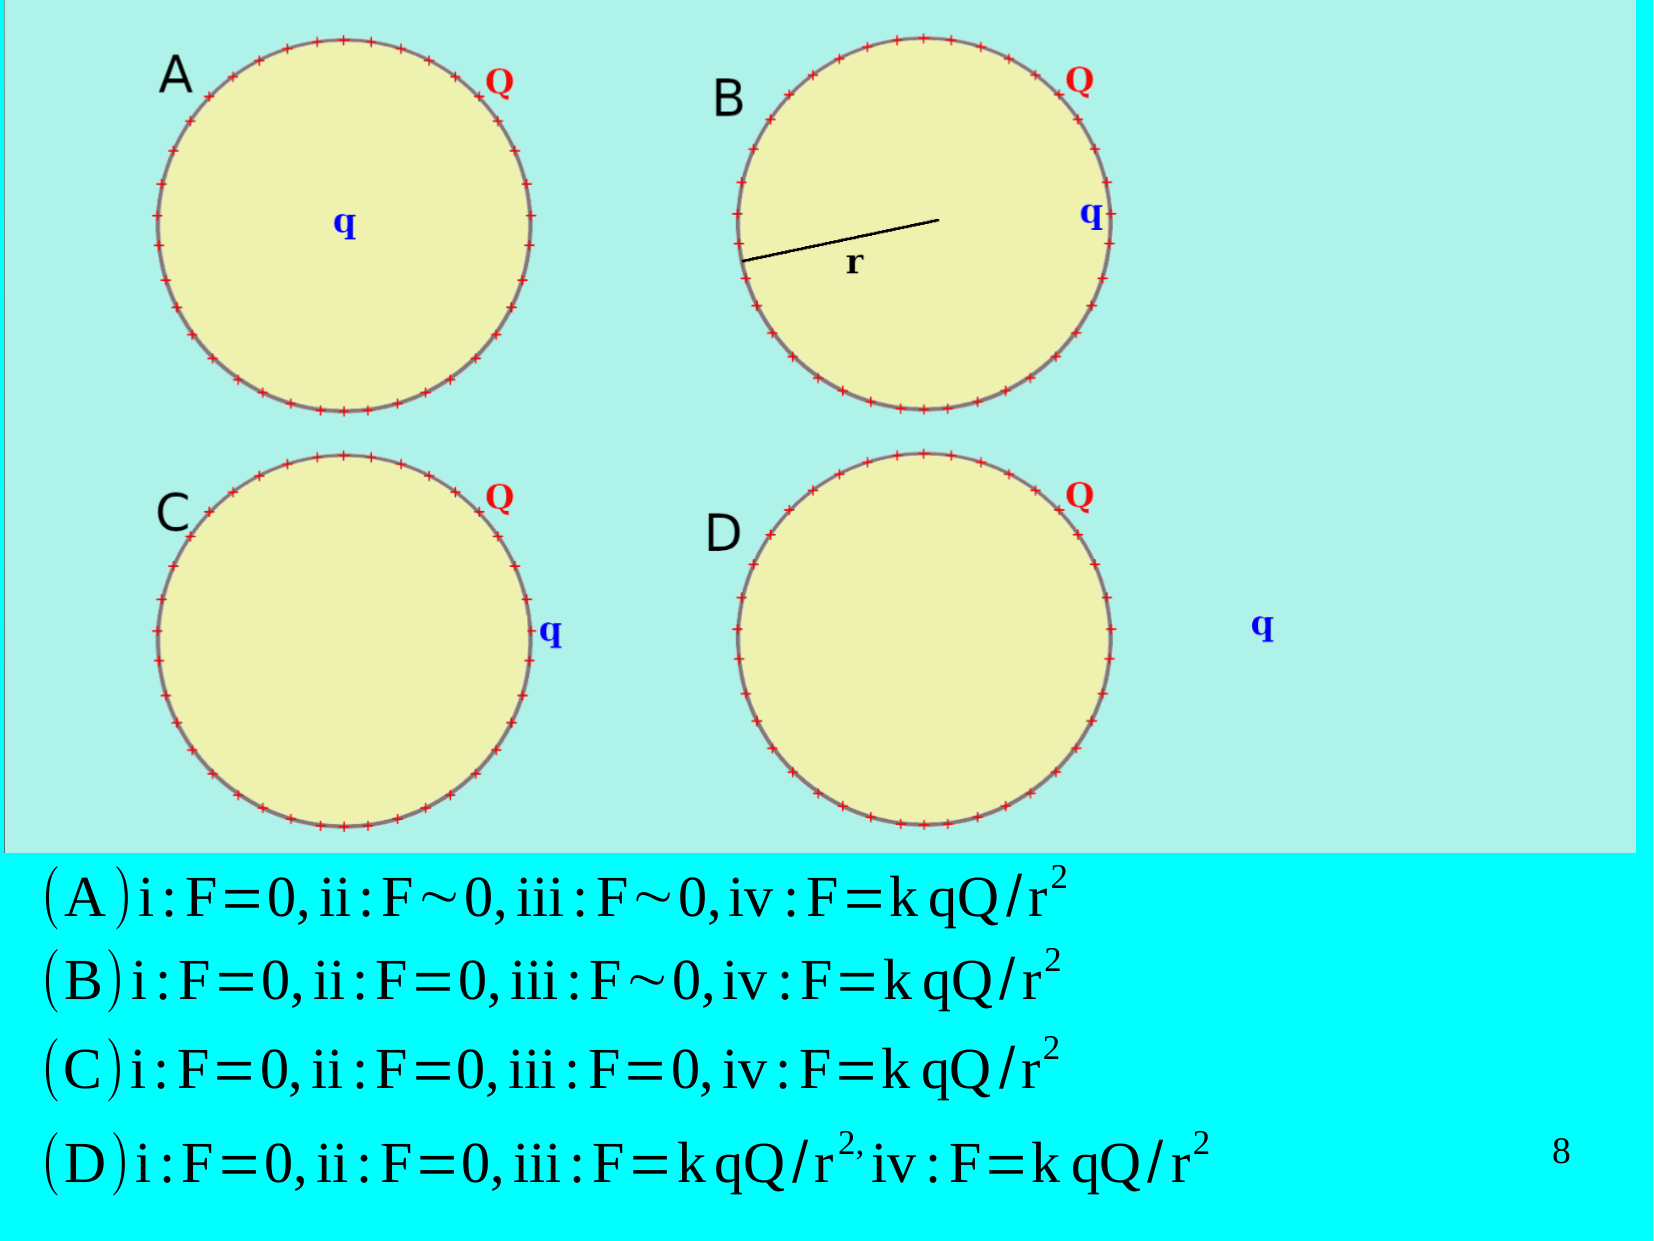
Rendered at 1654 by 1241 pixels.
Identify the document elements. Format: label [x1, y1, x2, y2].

chart [35, 857, 1075, 935]
picture [0, 0, 1654, 1241]
chart [35, 1028, 1067, 1106]
chart [35, 940, 1068, 1017]
chart [35, 1123, 1217, 1201]
